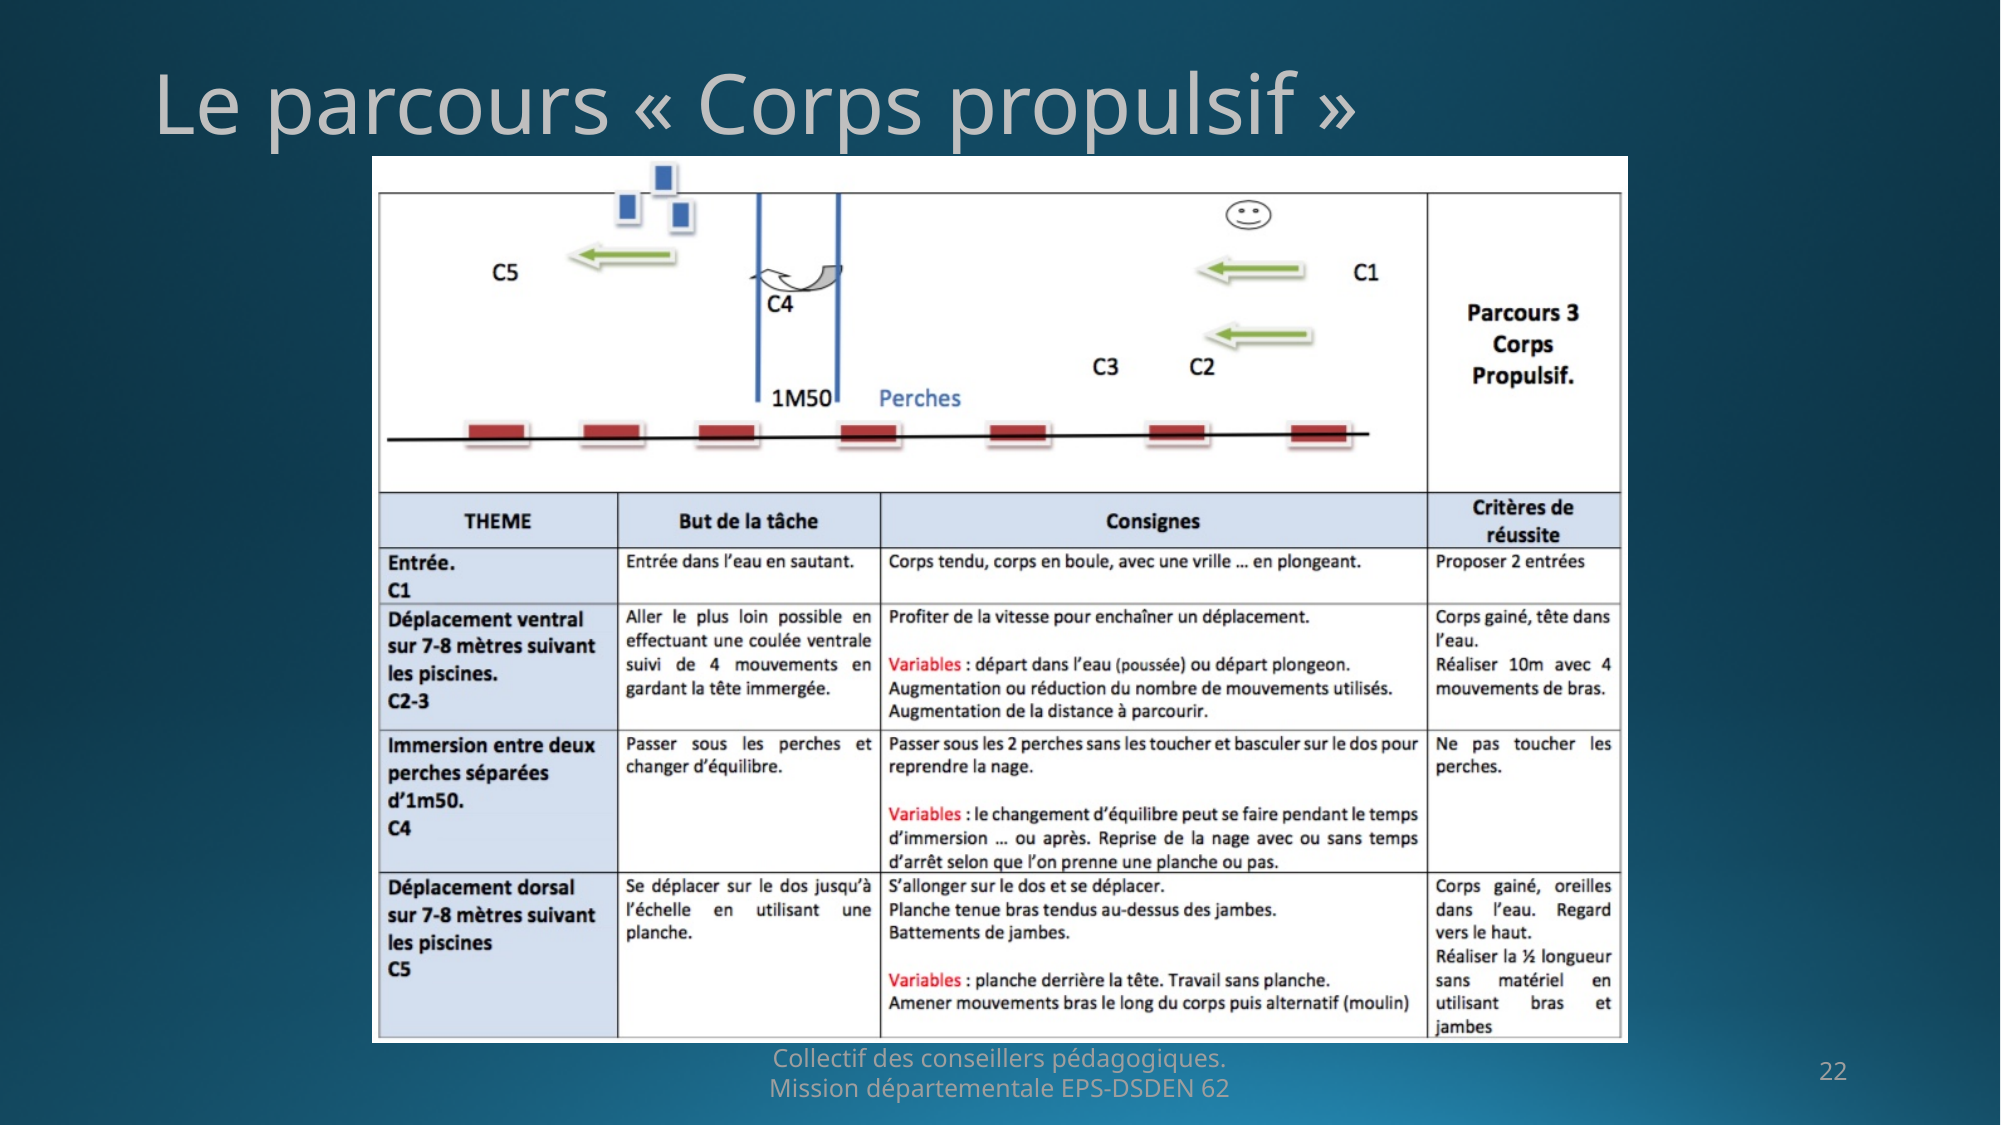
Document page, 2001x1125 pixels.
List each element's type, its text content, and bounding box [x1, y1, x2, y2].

picture [0, 0, 2001, 1125]
text_box Le parcours « Corps propulsif » [137, 59, 1863, 156]
text_box Collectif des conseillers pédagogiques. Mission départementale EPS-DSDEN 62 [662, 1042, 1338, 1103]
text_box <numéro> [1412, 1042, 1863, 1103]
